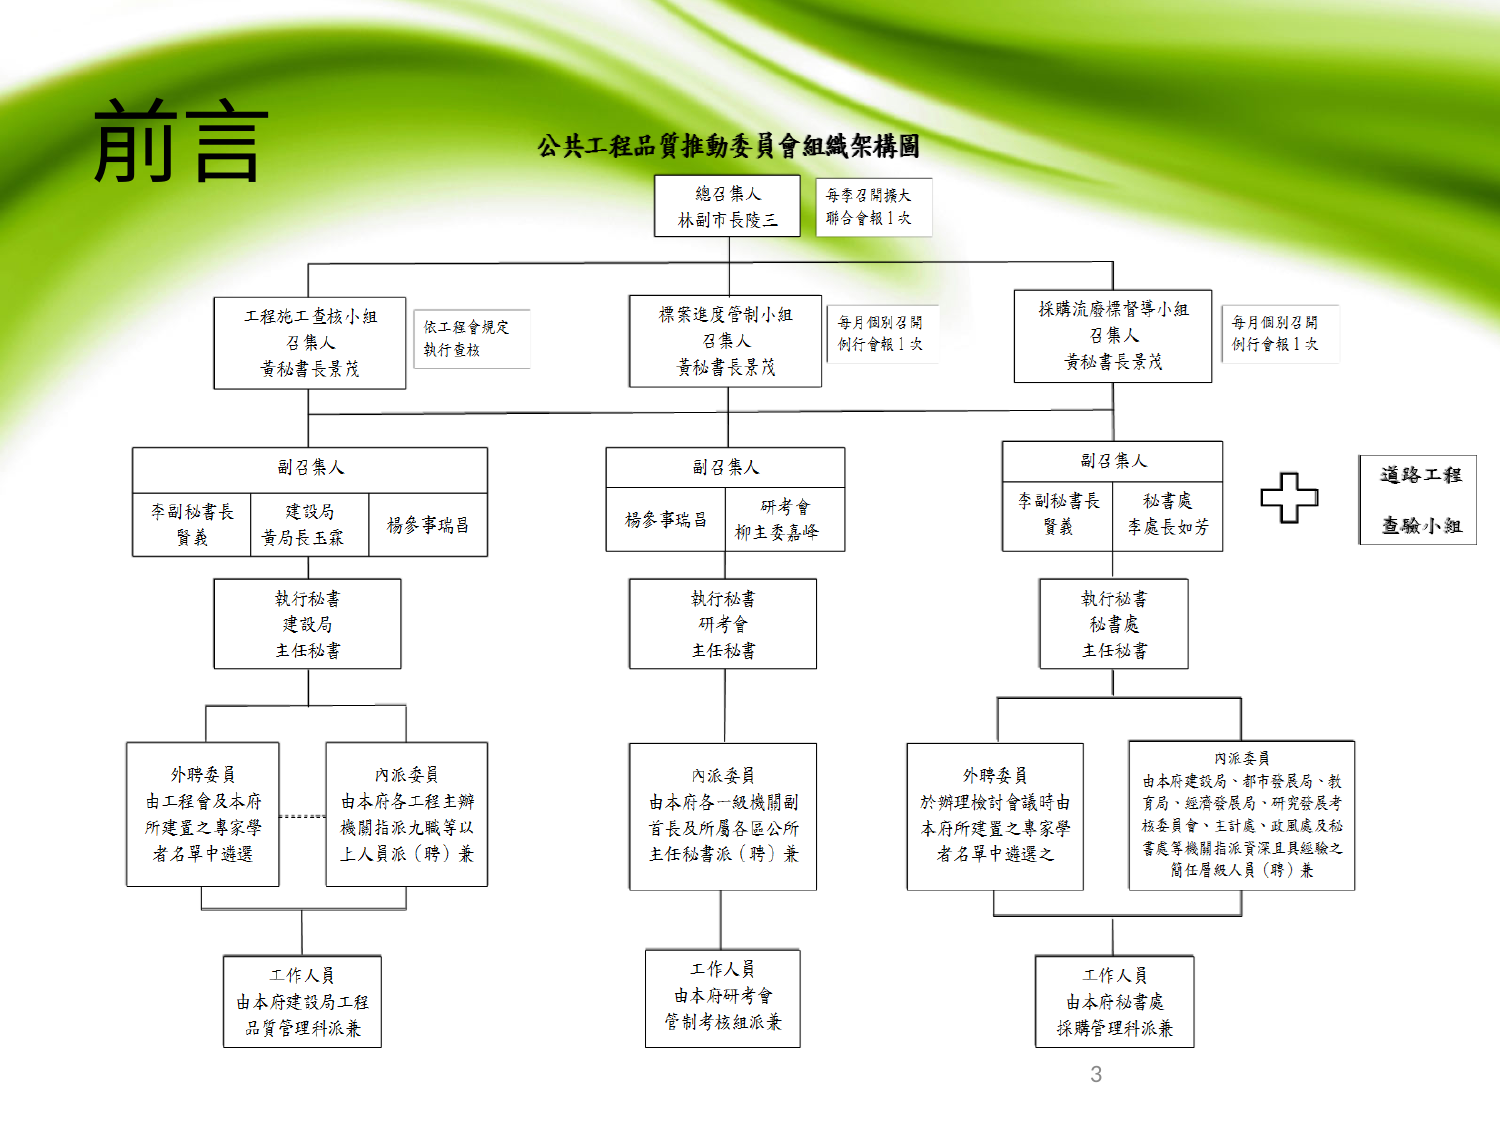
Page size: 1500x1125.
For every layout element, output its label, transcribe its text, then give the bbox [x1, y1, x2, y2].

text_box [1074, 1042, 1500, 1125]
title 前言 [75, 45, 1426, 233]
picture [98, 119, 1477, 1049]
